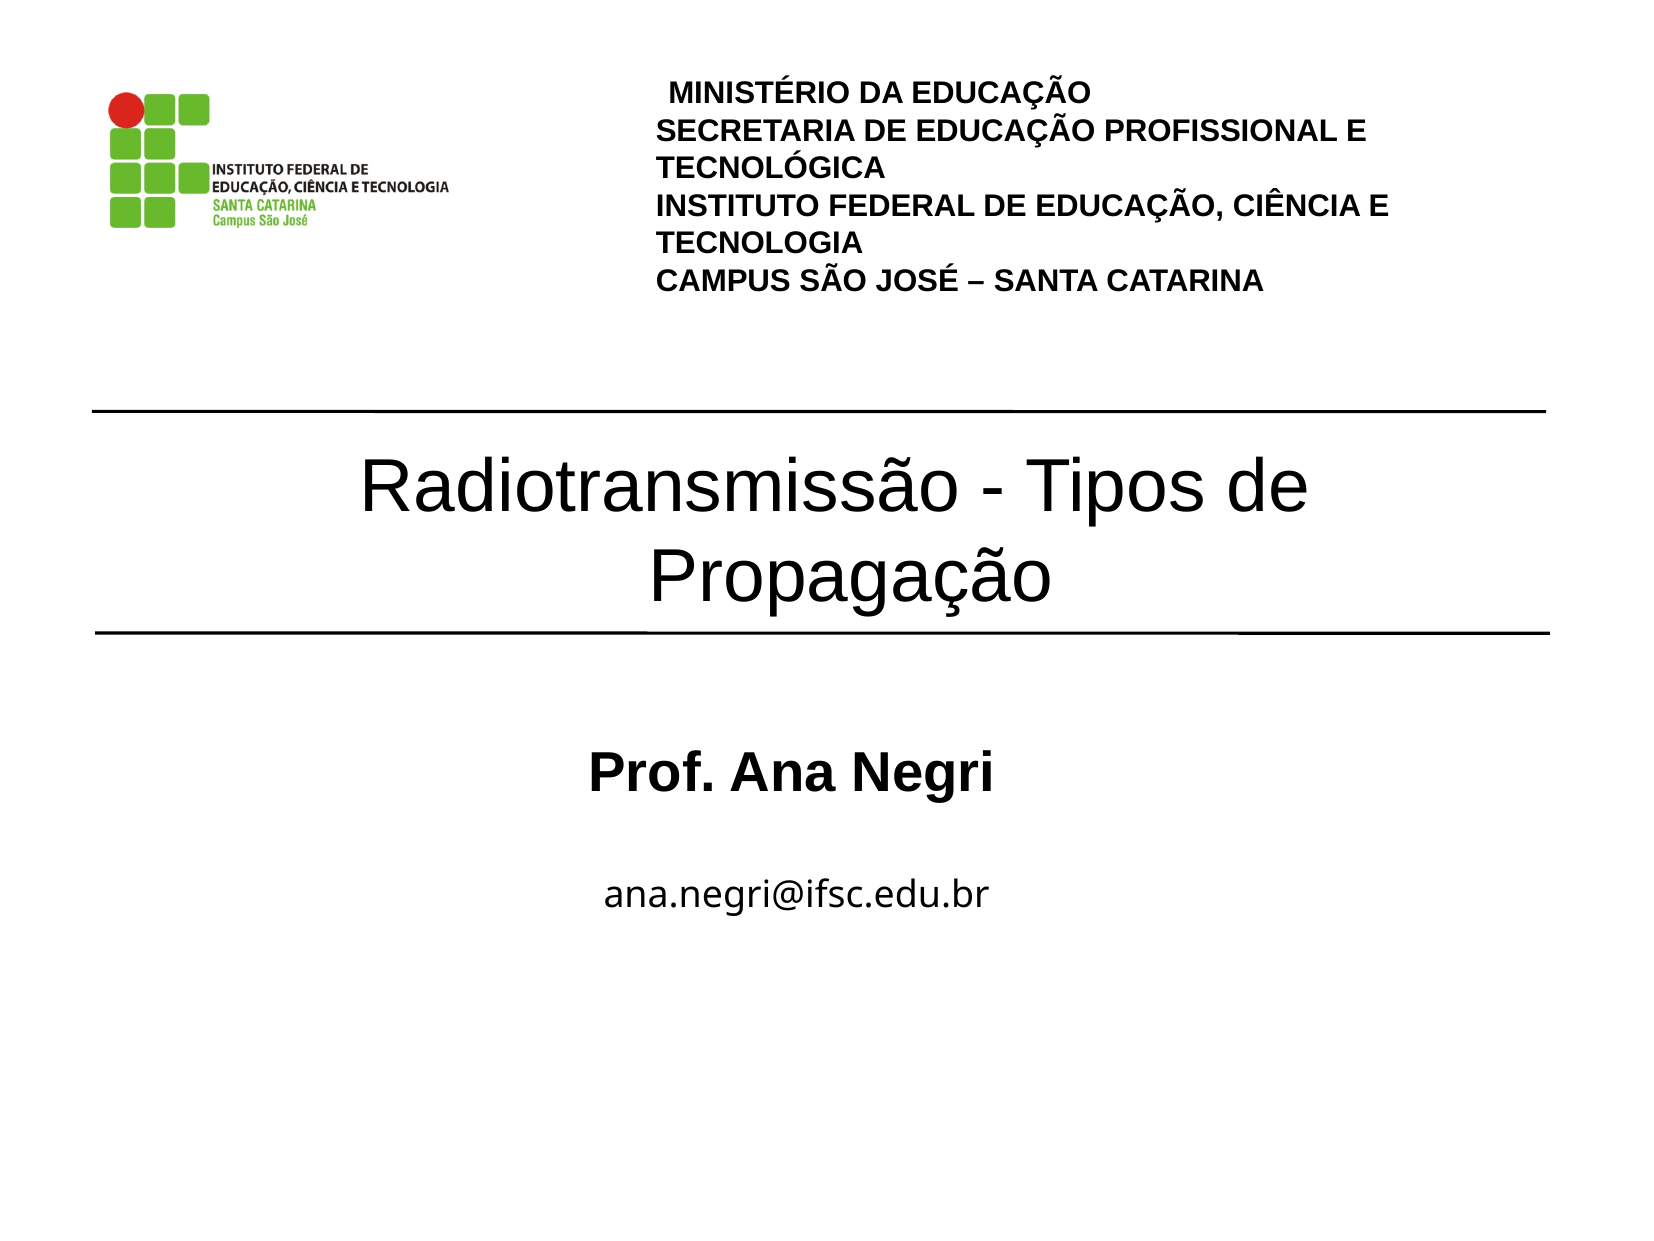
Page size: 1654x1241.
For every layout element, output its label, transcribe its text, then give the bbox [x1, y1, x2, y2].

text_box Prof. Ana Negri ana.negri@ifsc.edu.br [221, 702, 1355, 939]
picture [108, 92, 449, 228]
text_box Radiotransmissão - Tipos de Propagação [128, 514, 1534, 628]
text_box MINISTÉRIO DA EDUCAÇÃO SECRETARIA DE EDUCAÇÃO PROFISSIONAL E TECNOLÓGICA INSTITUTO FEDERAL DE EDUCAÇÃO, CIÊNCIA E TECNOLOGIA CAMPUS SÃO JOSÉ – SANTA CATARINA [599, 109, 1549, 261]
